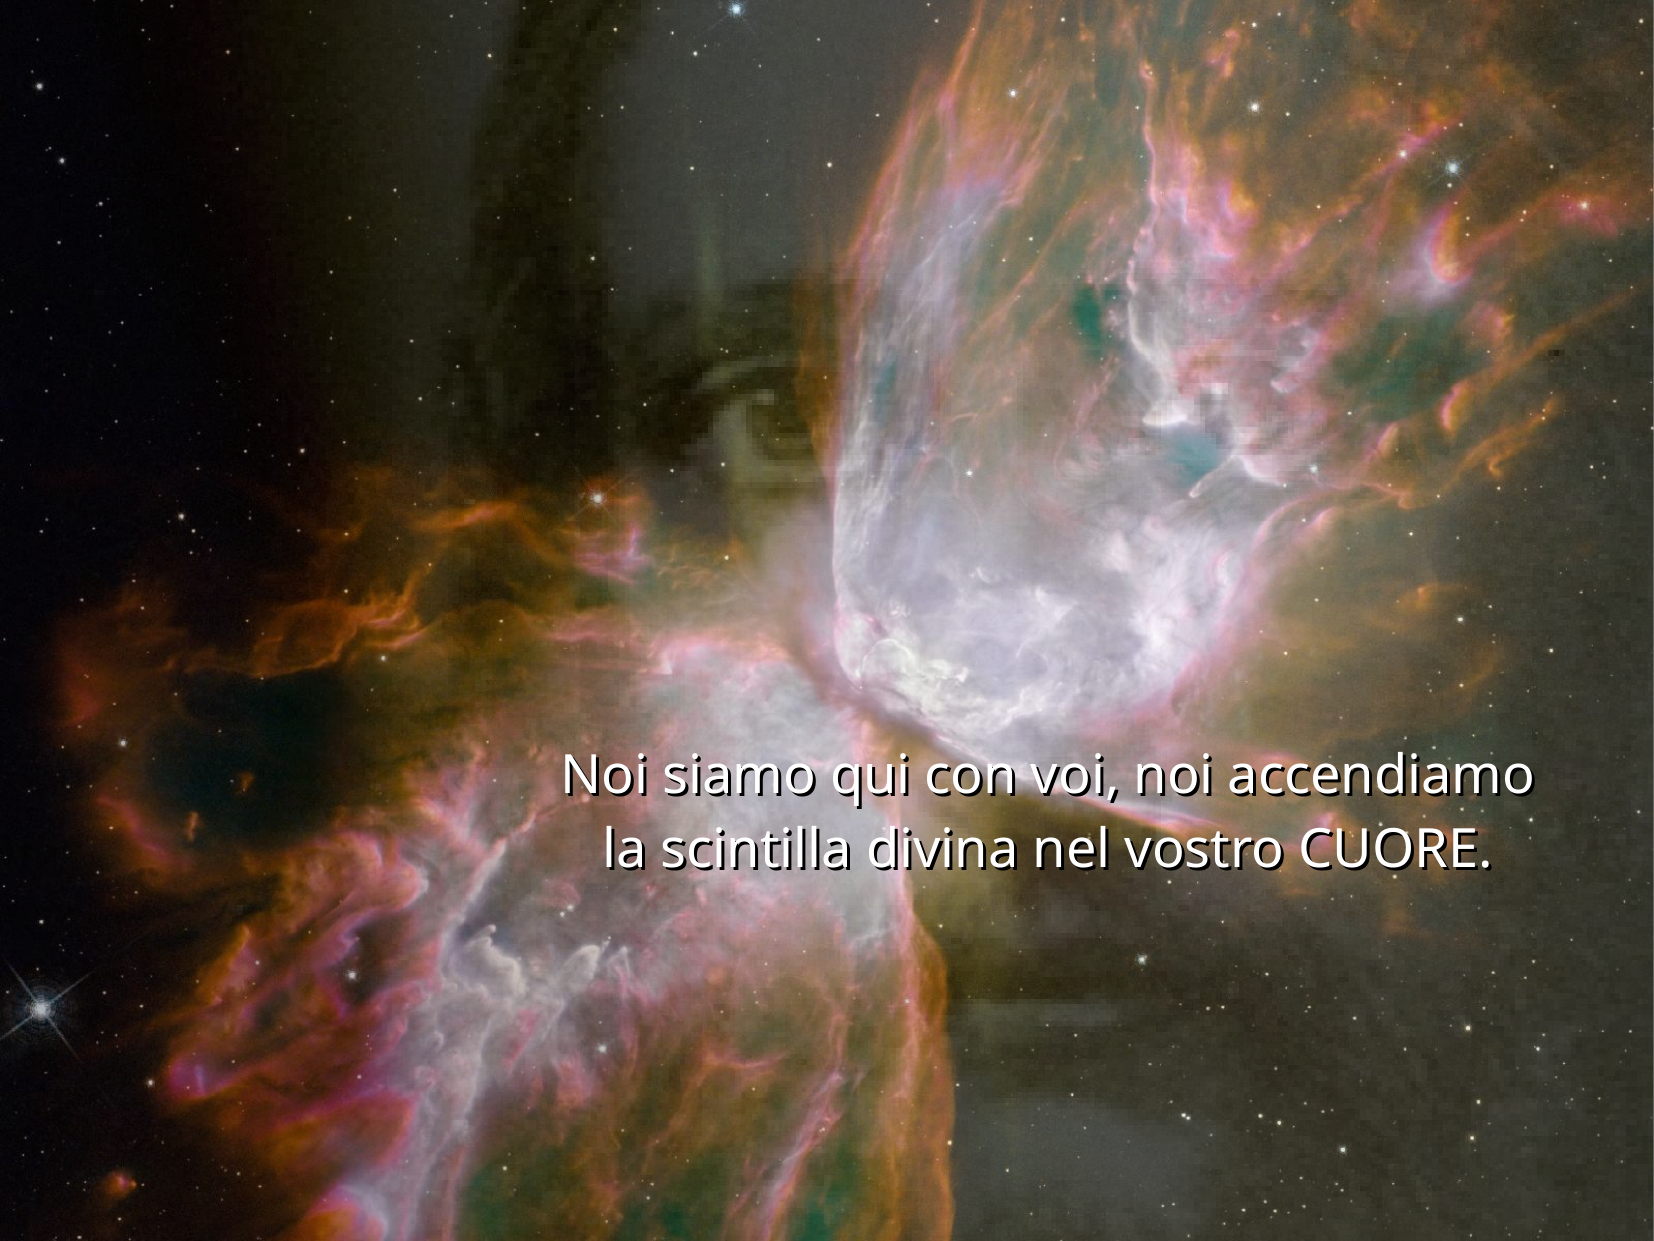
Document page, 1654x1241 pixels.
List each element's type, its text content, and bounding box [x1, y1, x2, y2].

picture [0, 0, 1654, 1241]
title Noi siamo qui con voi, noi accendiamo la scintilla divina nel vostro CUORE. [531, 704, 1565, 916]
